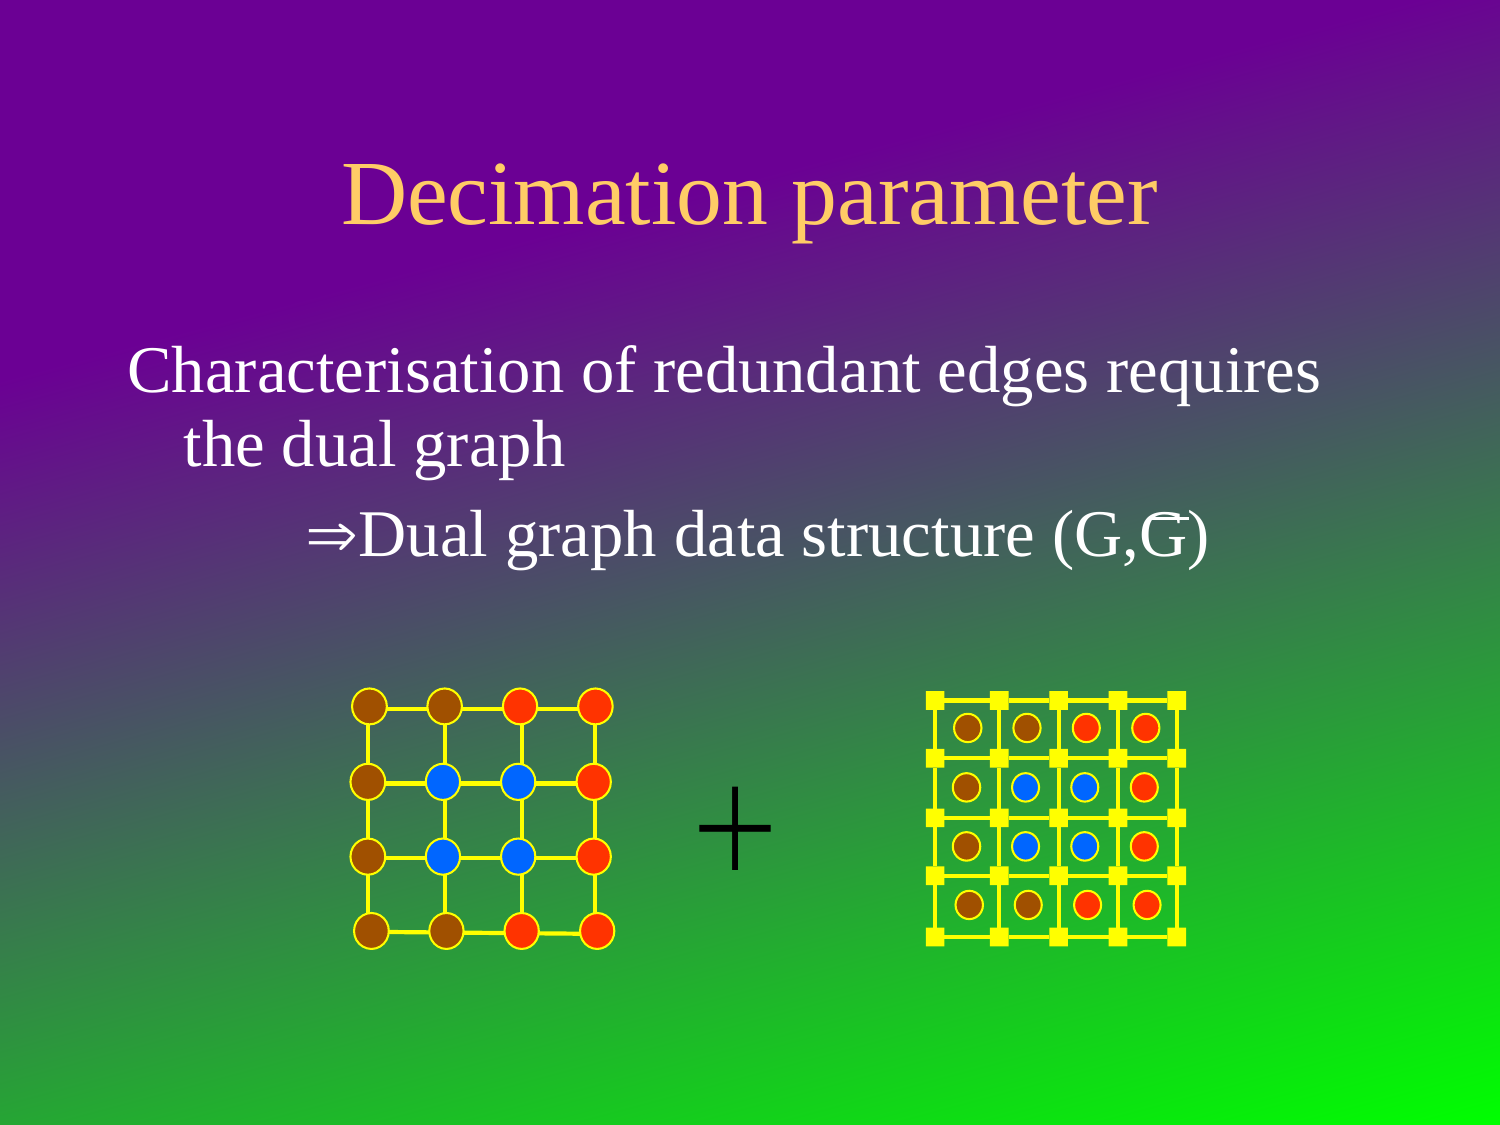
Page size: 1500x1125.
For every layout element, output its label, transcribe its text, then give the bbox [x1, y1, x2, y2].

text_box [1108, 927, 1128, 947]
text_box [1012, 773, 1040, 802]
text_box [955, 890, 983, 920]
text_box [925, 808, 945, 828]
text_box [578, 688, 613, 725]
text_box [1001, 808, 1009, 828]
text_box [1074, 890, 1102, 920]
text_box [1108, 866, 1128, 886]
text_box [580, 912, 615, 949]
text_box [952, 832, 981, 861]
text_box [501, 763, 536, 800]
text_box [501, 838, 536, 875]
text_box [350, 763, 386, 800]
text_box [1013, 713, 1041, 743]
text_box [1049, 866, 1068, 886]
text_box [1132, 713, 1160, 743]
text_box [576, 763, 611, 800]
text_box [952, 773, 981, 802]
text_box [989, 691, 1009, 710]
text_box [427, 688, 462, 725]
text_box [576, 838, 611, 875]
text_box [354, 912, 389, 949]
text_box [1130, 773, 1158, 802]
text_box [925, 866, 945, 886]
text_box [1167, 691, 1187, 710]
text_box [1049, 927, 1068, 947]
text_box [989, 748, 1009, 768]
text_box [502, 688, 538, 725]
text_box [1012, 832, 1040, 861]
text_box [1167, 927, 1187, 947]
text_box [352, 688, 387, 725]
text_box [1049, 808, 1068, 828]
text_box [1108, 748, 1128, 768]
text_box [1014, 890, 1042, 920]
text_box [425, 763, 461, 800]
text_box [925, 748, 945, 768]
text_box [1108, 691, 1128, 710]
text_box [925, 691, 945, 710]
text_box [1072, 713, 1100, 743]
text_box [1049, 748, 1068, 768]
text_box [989, 808, 997, 828]
text_box [1167, 808, 1187, 828]
list Characterisation of redundant edges requires the dual graph Dual graph data structure (G,G) [112, 324, 1388, 1001]
text_box [954, 713, 982, 743]
text_box [1167, 866, 1187, 886]
text_box [1049, 691, 1068, 710]
text_box [350, 838, 386, 875]
text_box [504, 912, 539, 949]
text_box [1167, 748, 1187, 768]
text_box [429, 912, 464, 949]
text_box [425, 838, 461, 875]
text_box [989, 927, 1009, 947]
text_box [1133, 890, 1161, 920]
text_box [925, 927, 945, 947]
text_box [1071, 832, 1099, 861]
text_box [1071, 773, 1099, 802]
title Decimation parameter [112, 99, 1388, 288]
text_box [989, 866, 1009, 886]
text_box [1130, 832, 1158, 861]
text_box [1108, 808, 1128, 828]
chart [655, 734, 825, 904]
